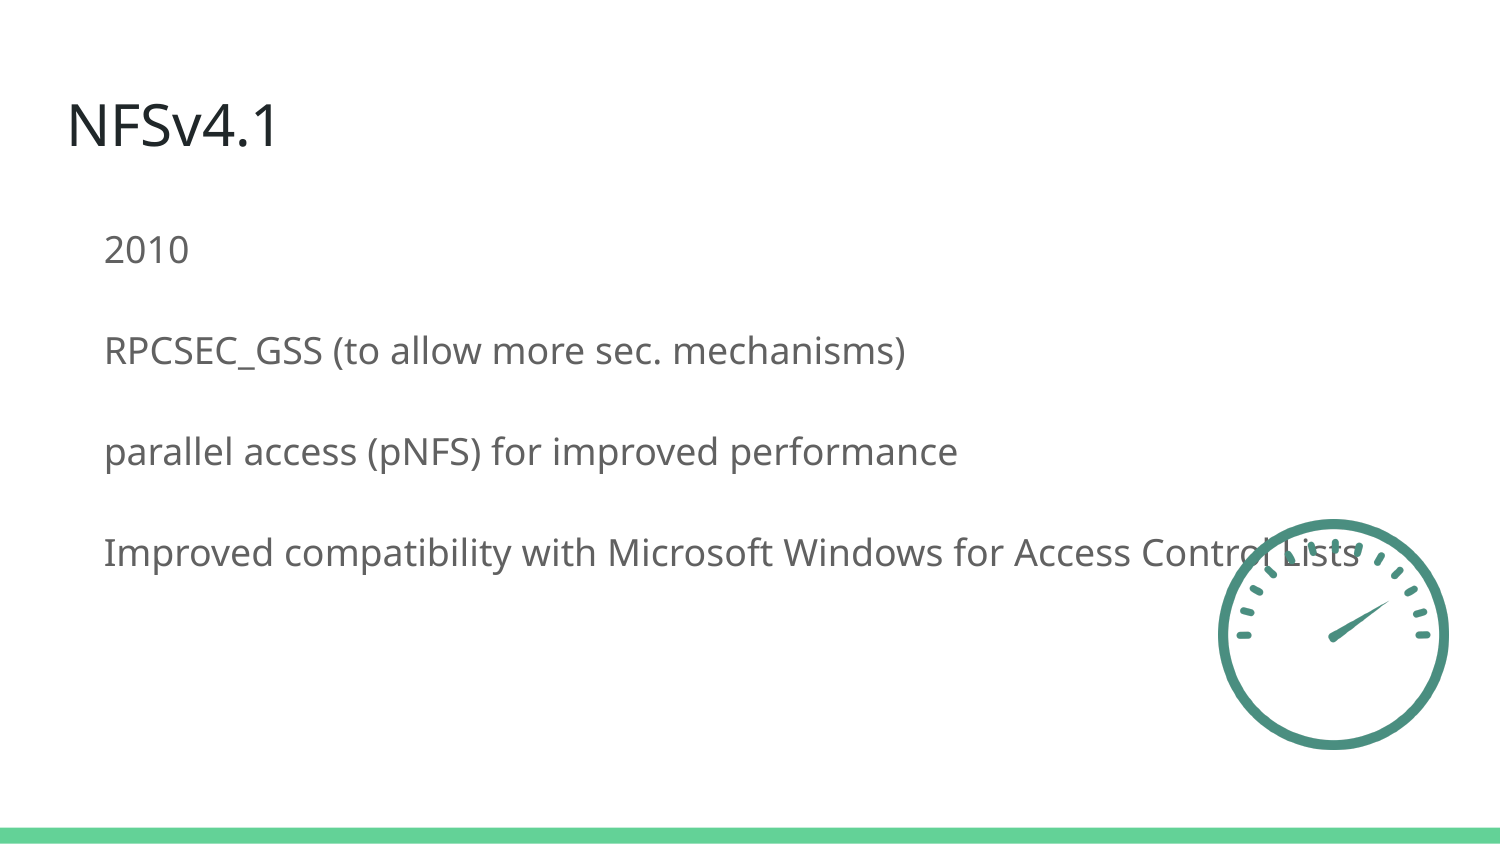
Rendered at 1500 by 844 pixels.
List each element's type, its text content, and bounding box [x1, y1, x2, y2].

title NFSv4.1 [51, 72, 1449, 167]
list 2010 RPCSEC_GSS (to allow more sec. mechanisms) parallel access (pNFS) for improved performance Improved compatibility with Microsoft Windows for Access Control Lists [51, 189, 1449, 750]
picture [1218, 519, 1449, 750]
